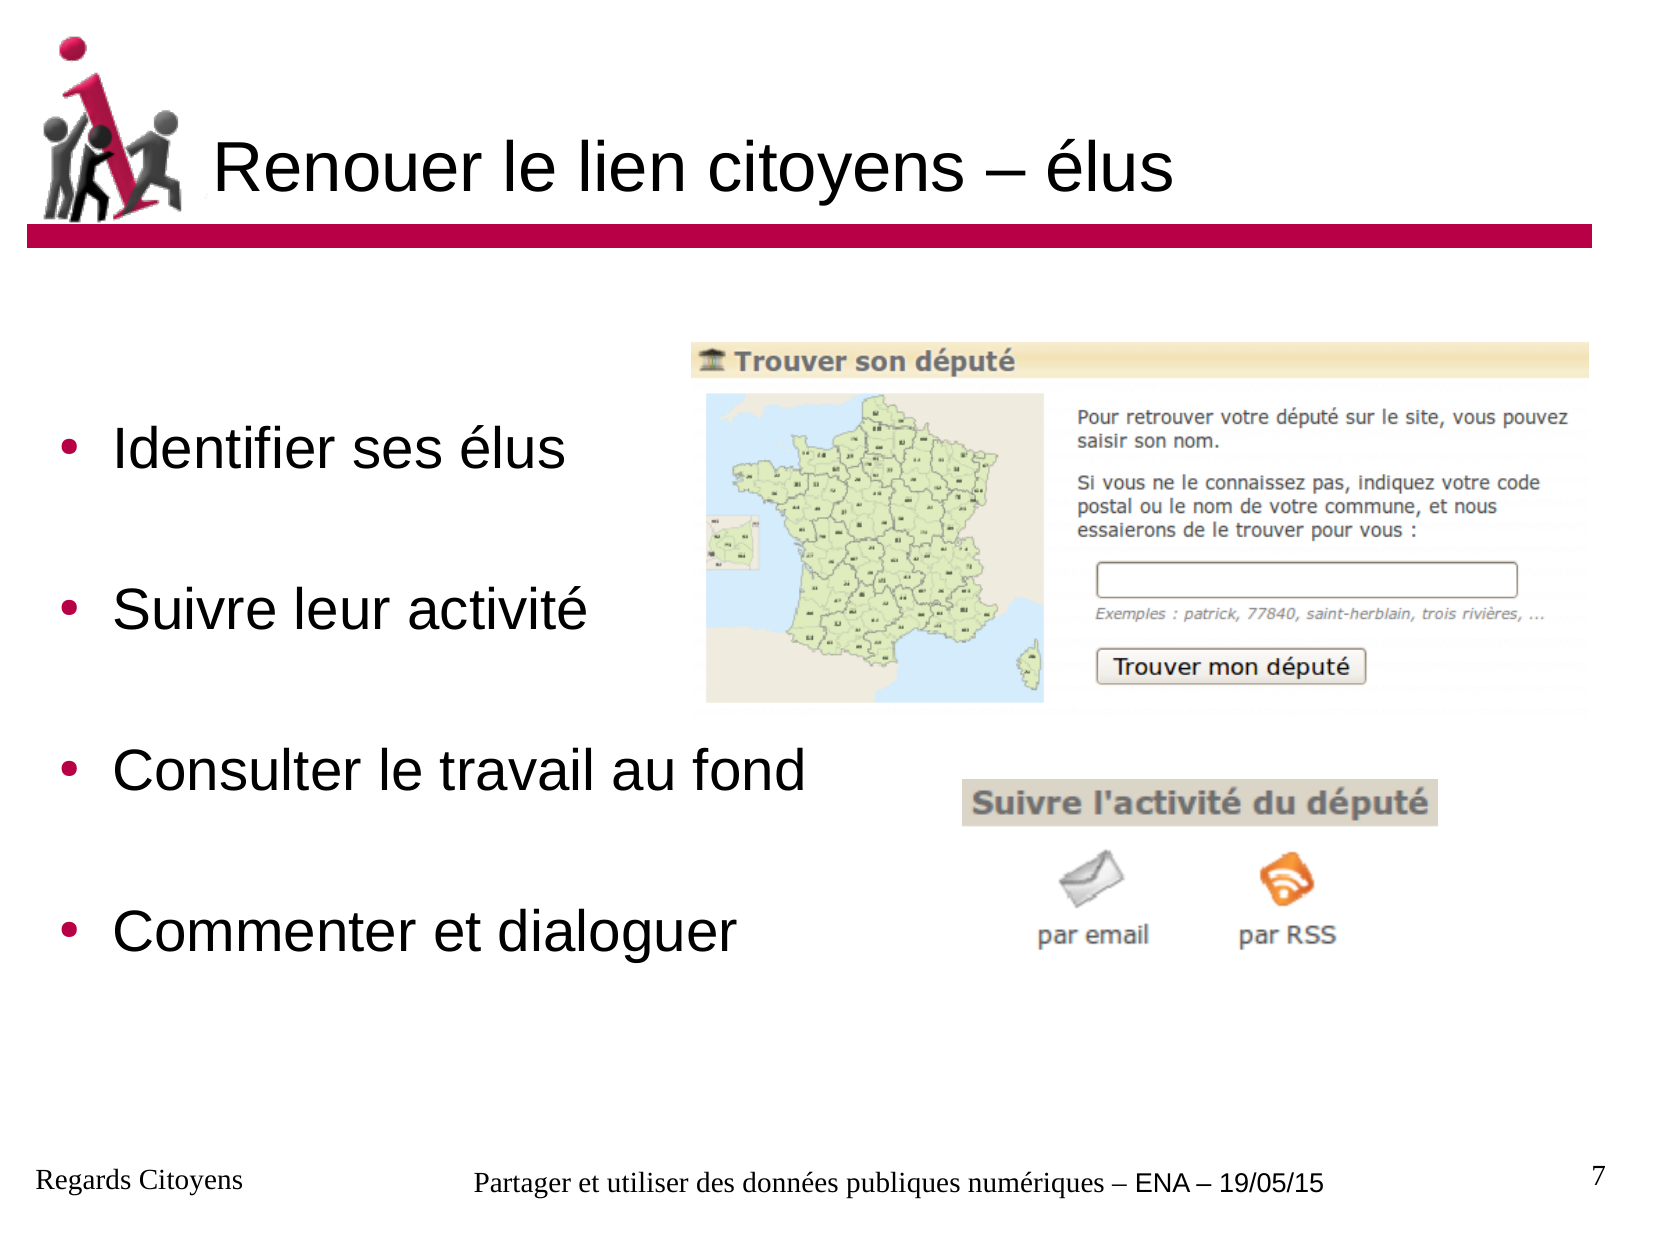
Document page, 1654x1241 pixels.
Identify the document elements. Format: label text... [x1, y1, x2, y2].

list Identifier ses élus Suivre leur activité Consulter le travail au fond Commenter et dialoguer [41, 415, 898, 1235]
picture [691, 342, 1589, 721]
picture [27, 31, 208, 224]
title Renouer le lien citoyens – élus [212, 70, 1601, 264]
picture [962, 779, 1438, 977]
